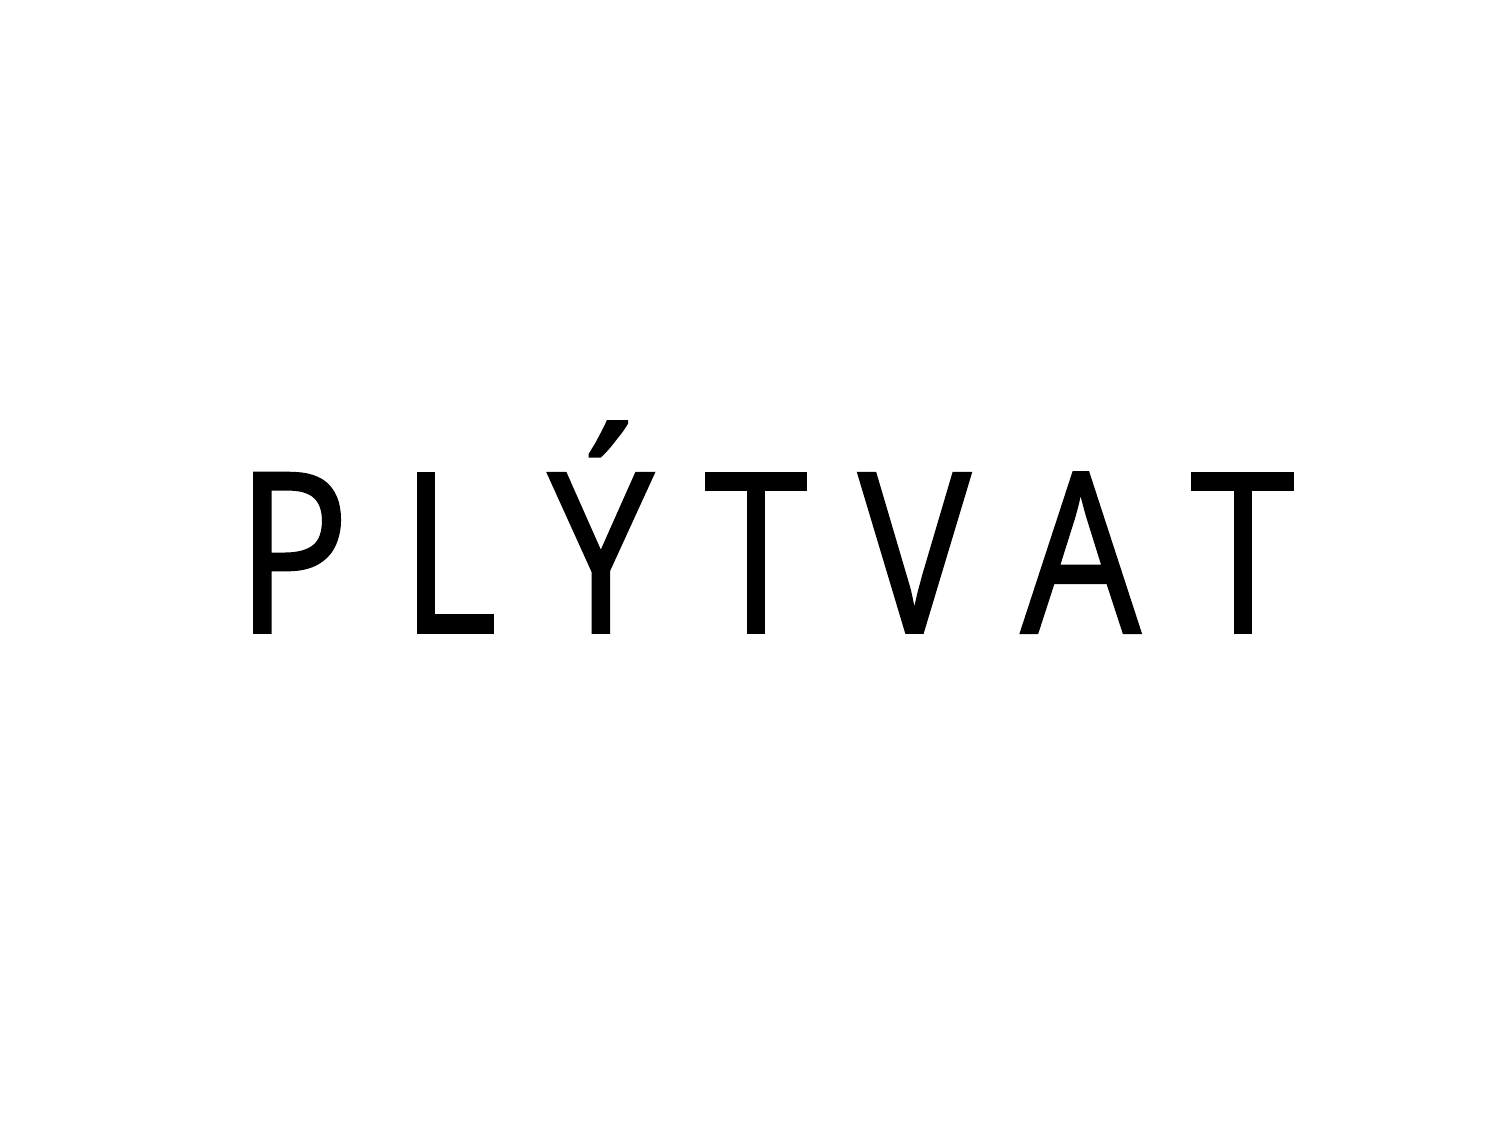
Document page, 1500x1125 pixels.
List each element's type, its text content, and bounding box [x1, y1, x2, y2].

text_box P L Ý T V A T [1020, 471, 1142, 634]
text_box P L Ý T V A T [547, 472, 655, 634]
text_box P L Ý T V A T [417, 472, 494, 634]
text_box P L Ý T V A T [857, 472, 972, 634]
text_box P L Ý T V A T [705, 472, 807, 634]
text_box P L Ý T V A T [589, 420, 628, 457]
text_box P L Ý T V A T [1192, 472, 1294, 634]
text_box P L Ý T V A T [253, 472, 341, 634]
